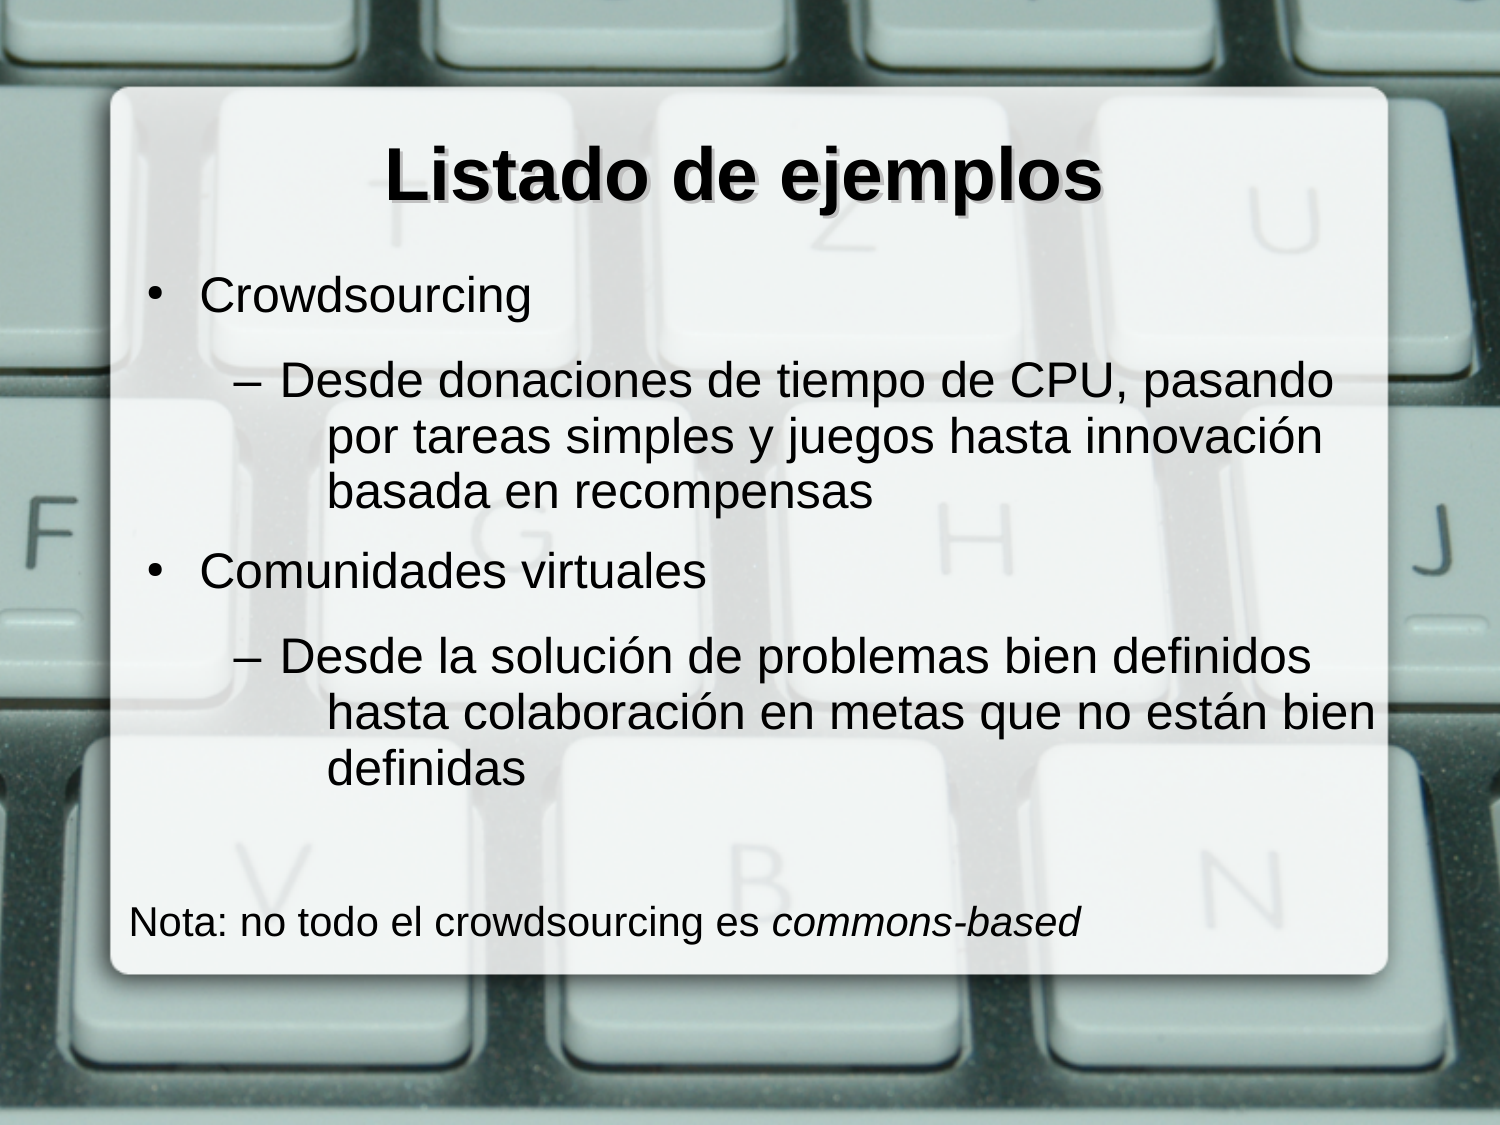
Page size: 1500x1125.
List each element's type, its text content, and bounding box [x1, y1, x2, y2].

picture [0, 0, 1500, 1125]
list Crowdsourcing Desde donaciones de tiempo de CPU, pasando por tareas simples y juegos hasta innovación basada en recompensas Comunidades virtuales Desde la solución de problemas bien definidos hasta colaboración en metas que no están bien definidas Nota: no todo el crowdsourcing es commons-based [128, 266, 1397, 1007]
title Listado de ejemplos [123, 106, 1367, 242]
